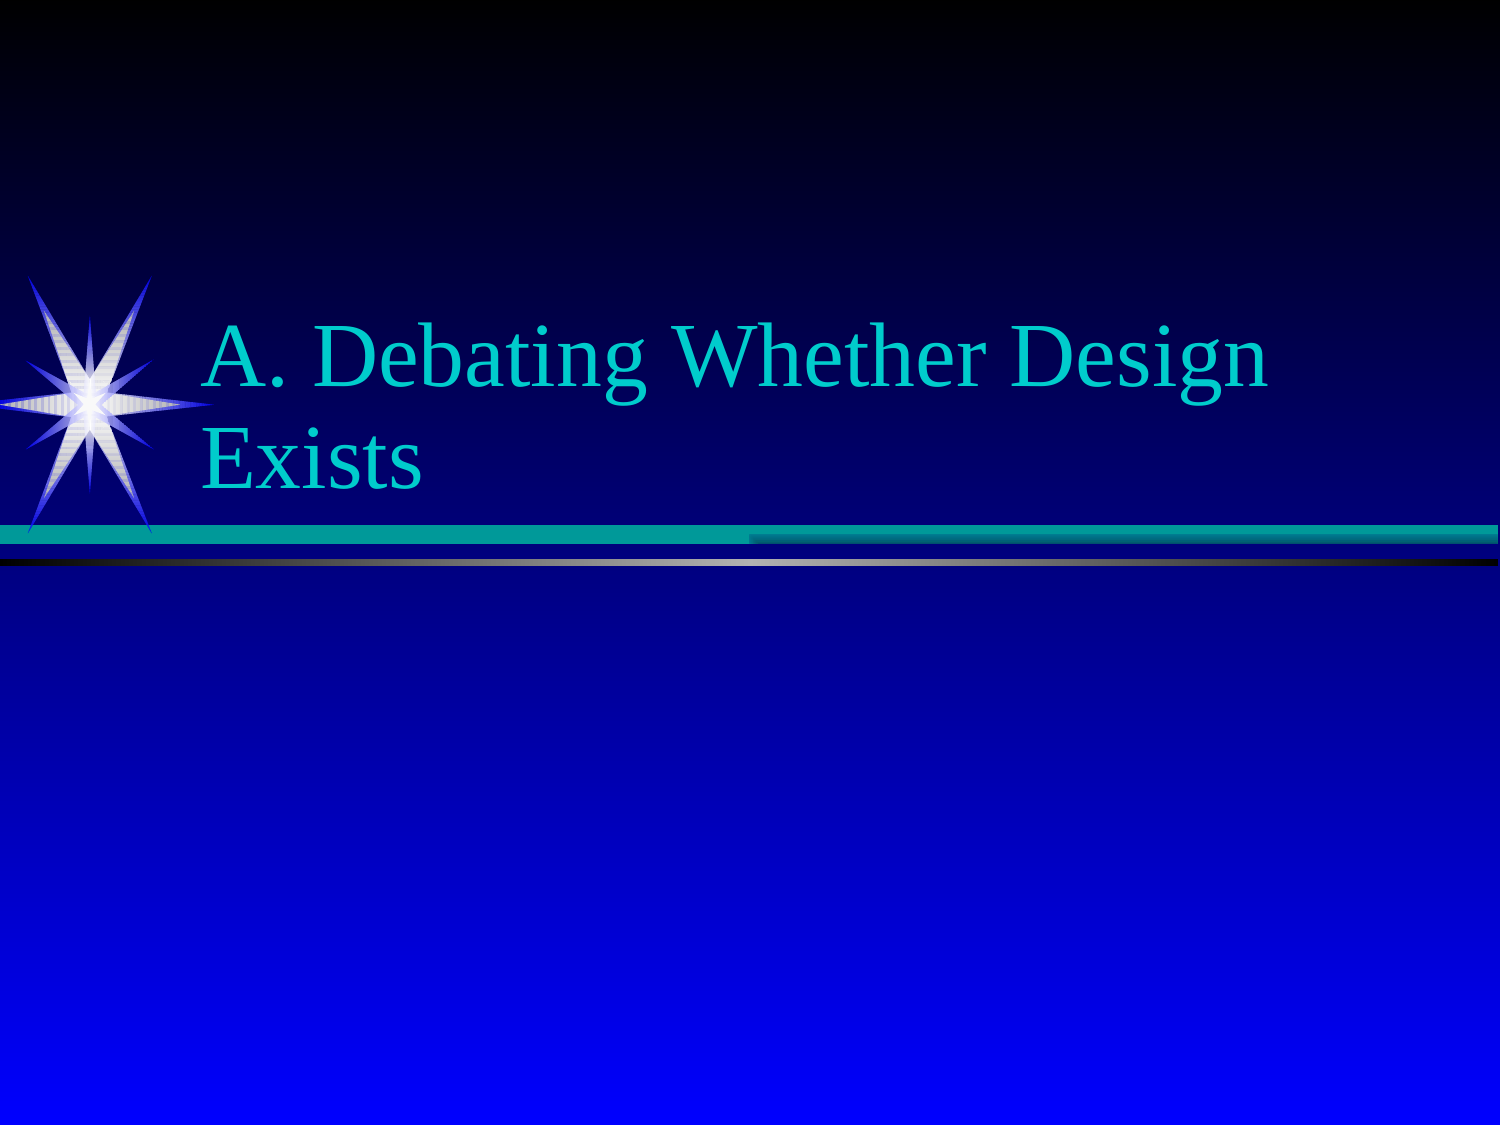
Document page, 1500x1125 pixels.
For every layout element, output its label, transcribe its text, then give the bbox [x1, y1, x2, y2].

text_box æ [135, 506, 144, 512]
text_box æ [35, 506, 45, 512]
text_box æ [35, 297, 45, 303]
title A. Debating Whether Design Exists [200, 304, 1476, 508]
text_box æ [135, 297, 144, 303]
text_box æ [187, 401, 193, 408]
